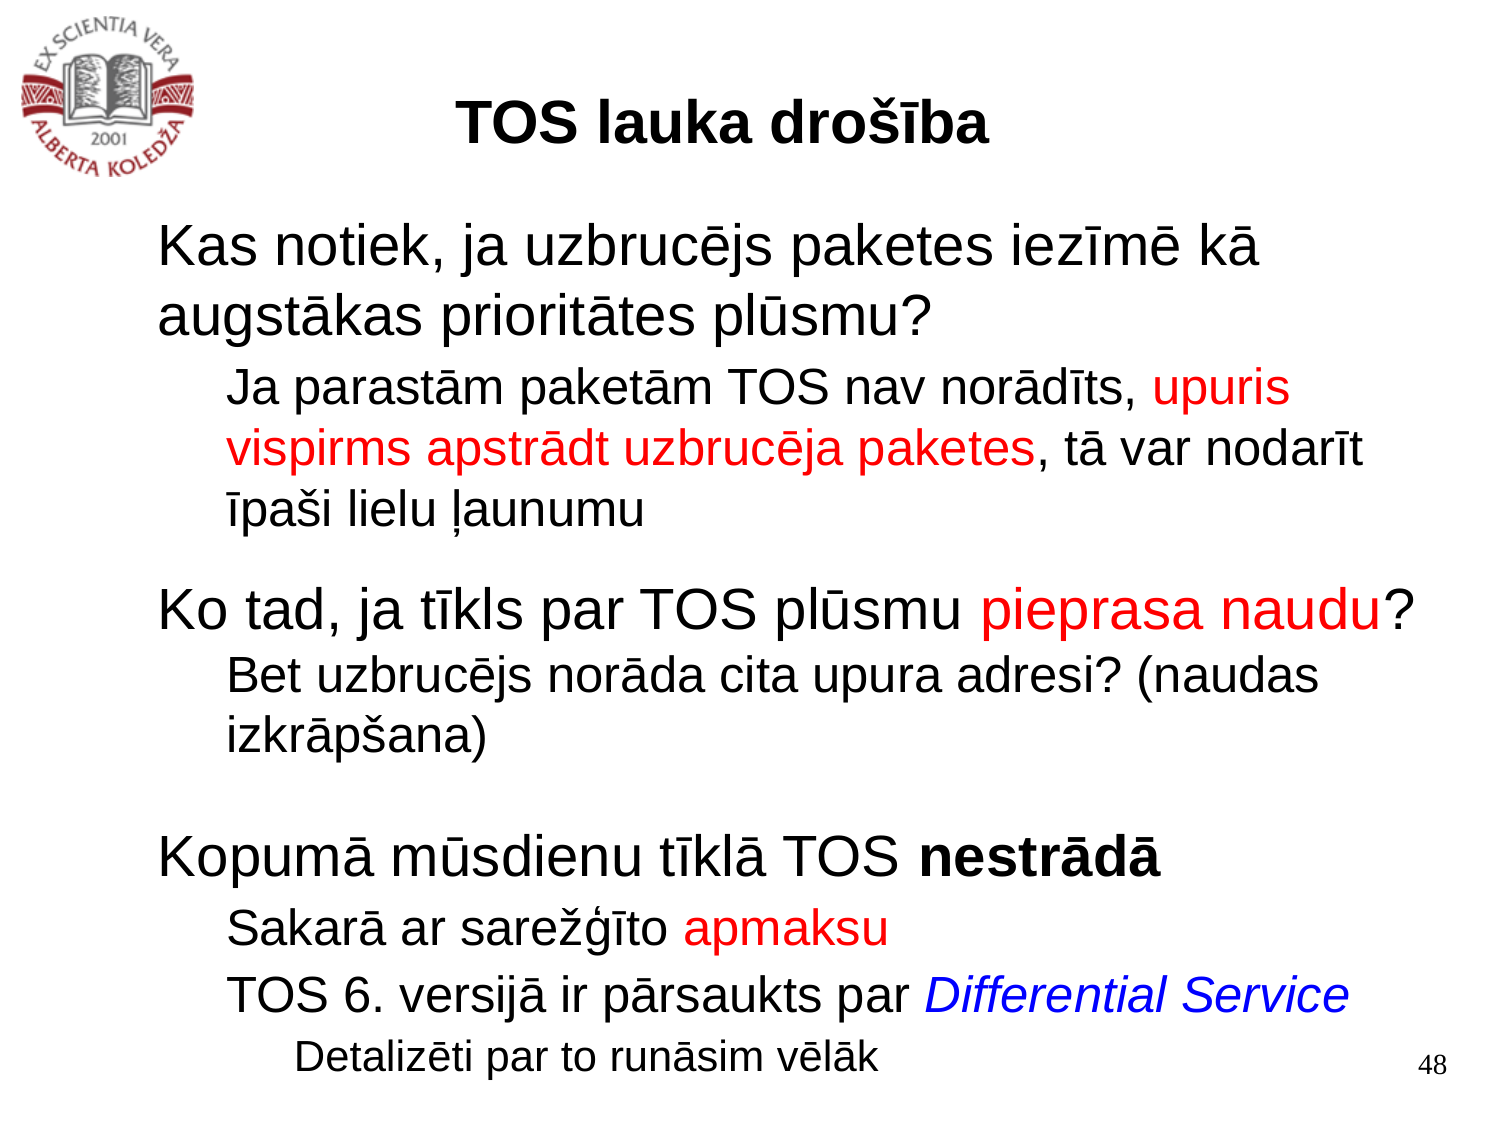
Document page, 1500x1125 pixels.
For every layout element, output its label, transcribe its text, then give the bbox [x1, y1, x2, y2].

title TOS lauka drošība [50, 62, 1374, 175]
list Kas notiek, ja uzbrucējs paketes iezīmē kā augstākas prioritātes plūsmu? Ja parastām paketām TOS nav norādīts, upuris vispirms apstrādt uzbrucēja paketes, tā var nodarīt īpaši lielu ļaunumu Ko tad, ja tīkls par TOS plūsmu pieprasa naudu? Bet uzbrucējs norāda cita upura adresi? (naudas izkrāpšana) Kopumā mūsdienu tīklā TOS nestrādā Sakarā ar sarežģīto apmaksu TOS 6. versijā ir pārsaukts par Differential Service Detalizēti par to runāsim vēlāk [74, 200, 1463, 1101]
picture [21, 16, 194, 177]
